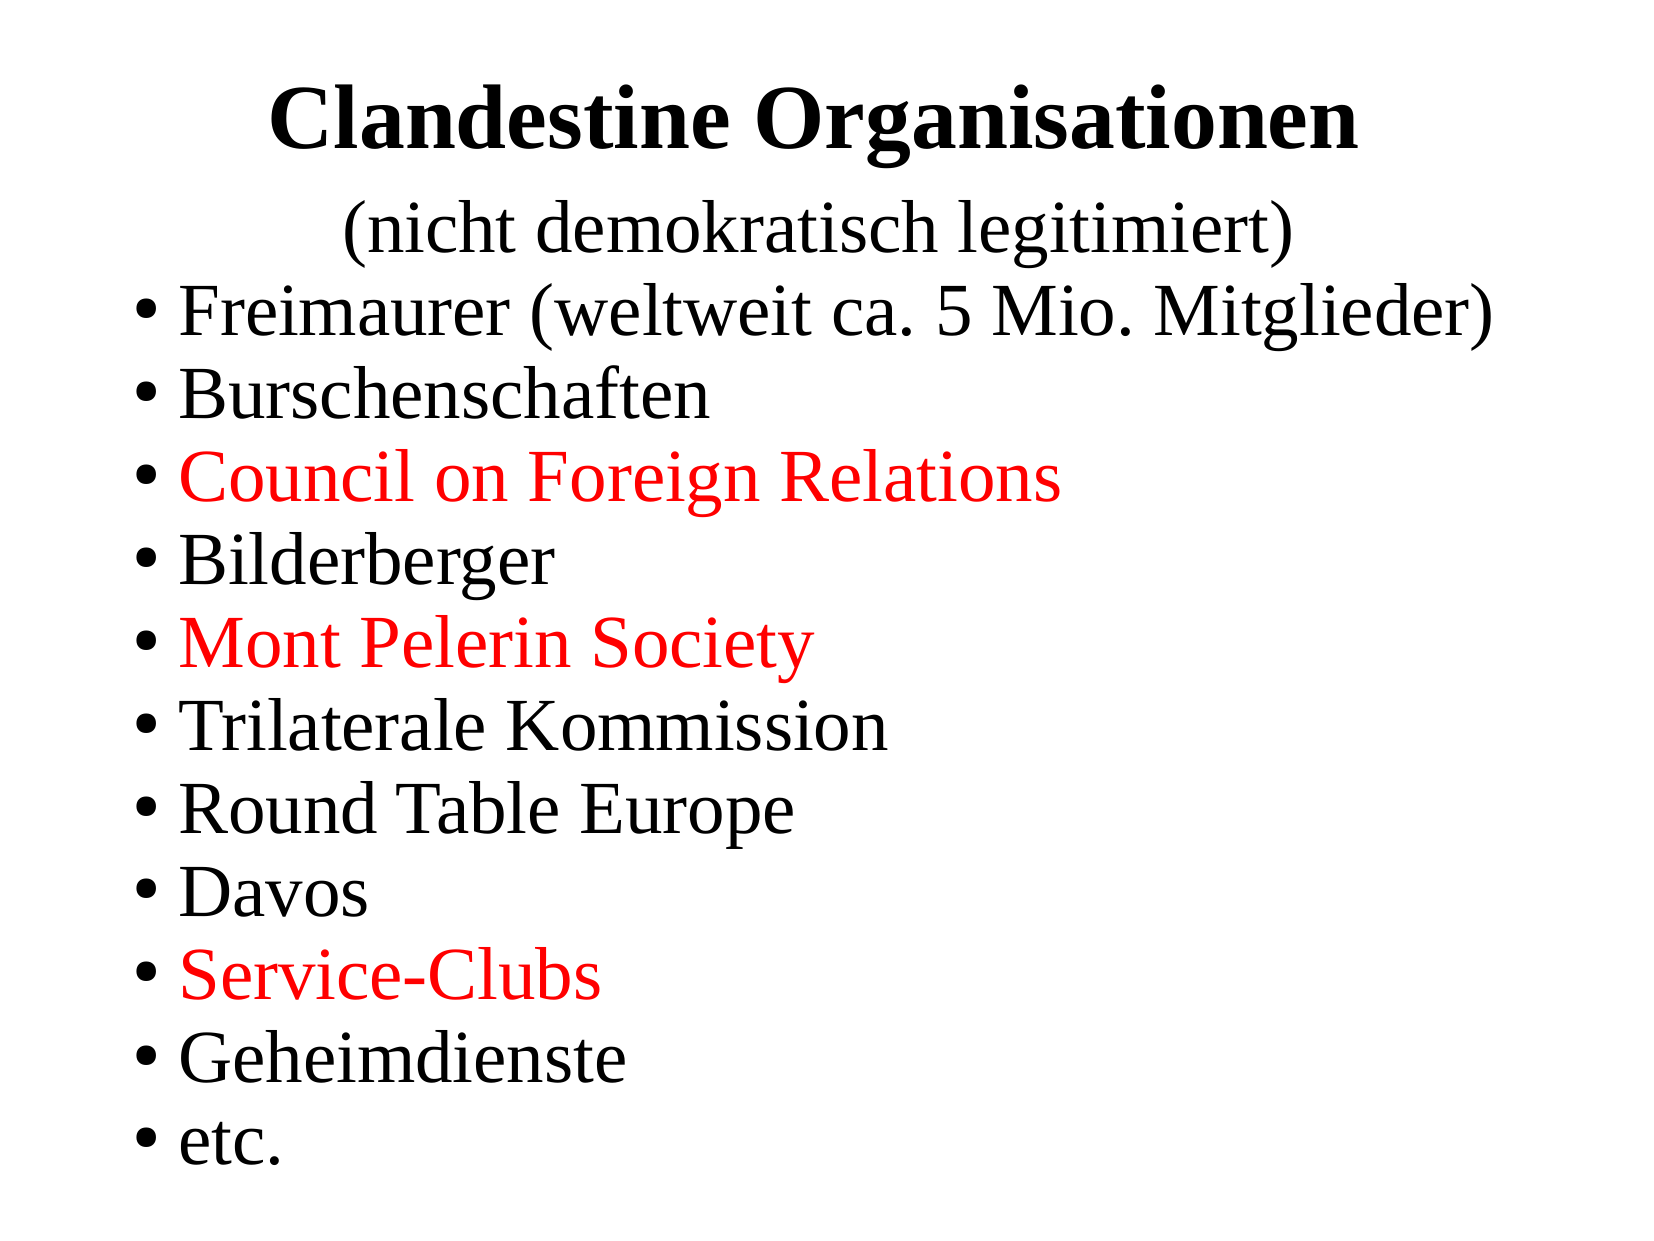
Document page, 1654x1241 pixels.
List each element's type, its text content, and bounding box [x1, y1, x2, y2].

text_box Clandestine Organisationen (nicht demokratisch legitimiert) Freimaurer (weltweit ca. 5 Mio. Mitglieder) Burschenschaften Council on Foreign Relations Bilderberger Mont Pelerin Society Trilaterale Kommission Round Table Europe Davos Service-Clubs Geheimdienste etc. [118, 59, 1536, 1193]
